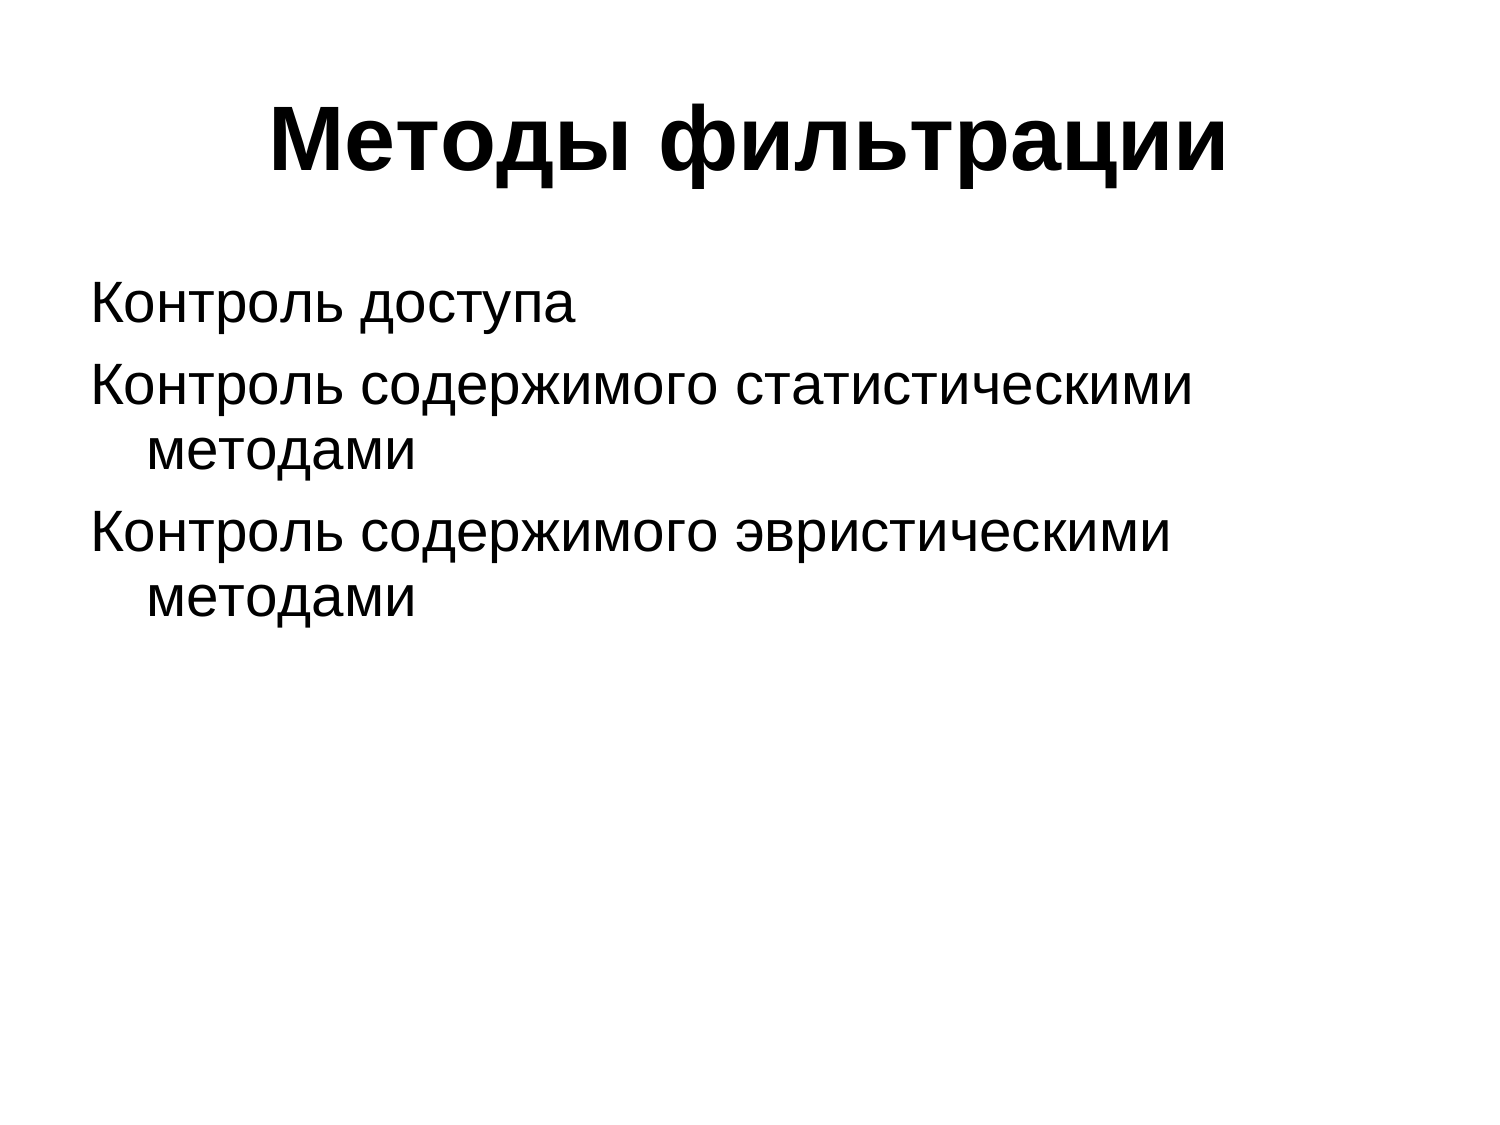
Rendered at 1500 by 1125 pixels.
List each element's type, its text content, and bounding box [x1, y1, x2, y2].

title Методы фильтрации [75, 45, 1426, 233]
list Контроль доступа Контроль содержимого статистическими методами Контроль содержимого эвристическими методами [75, 262, 1426, 1006]
